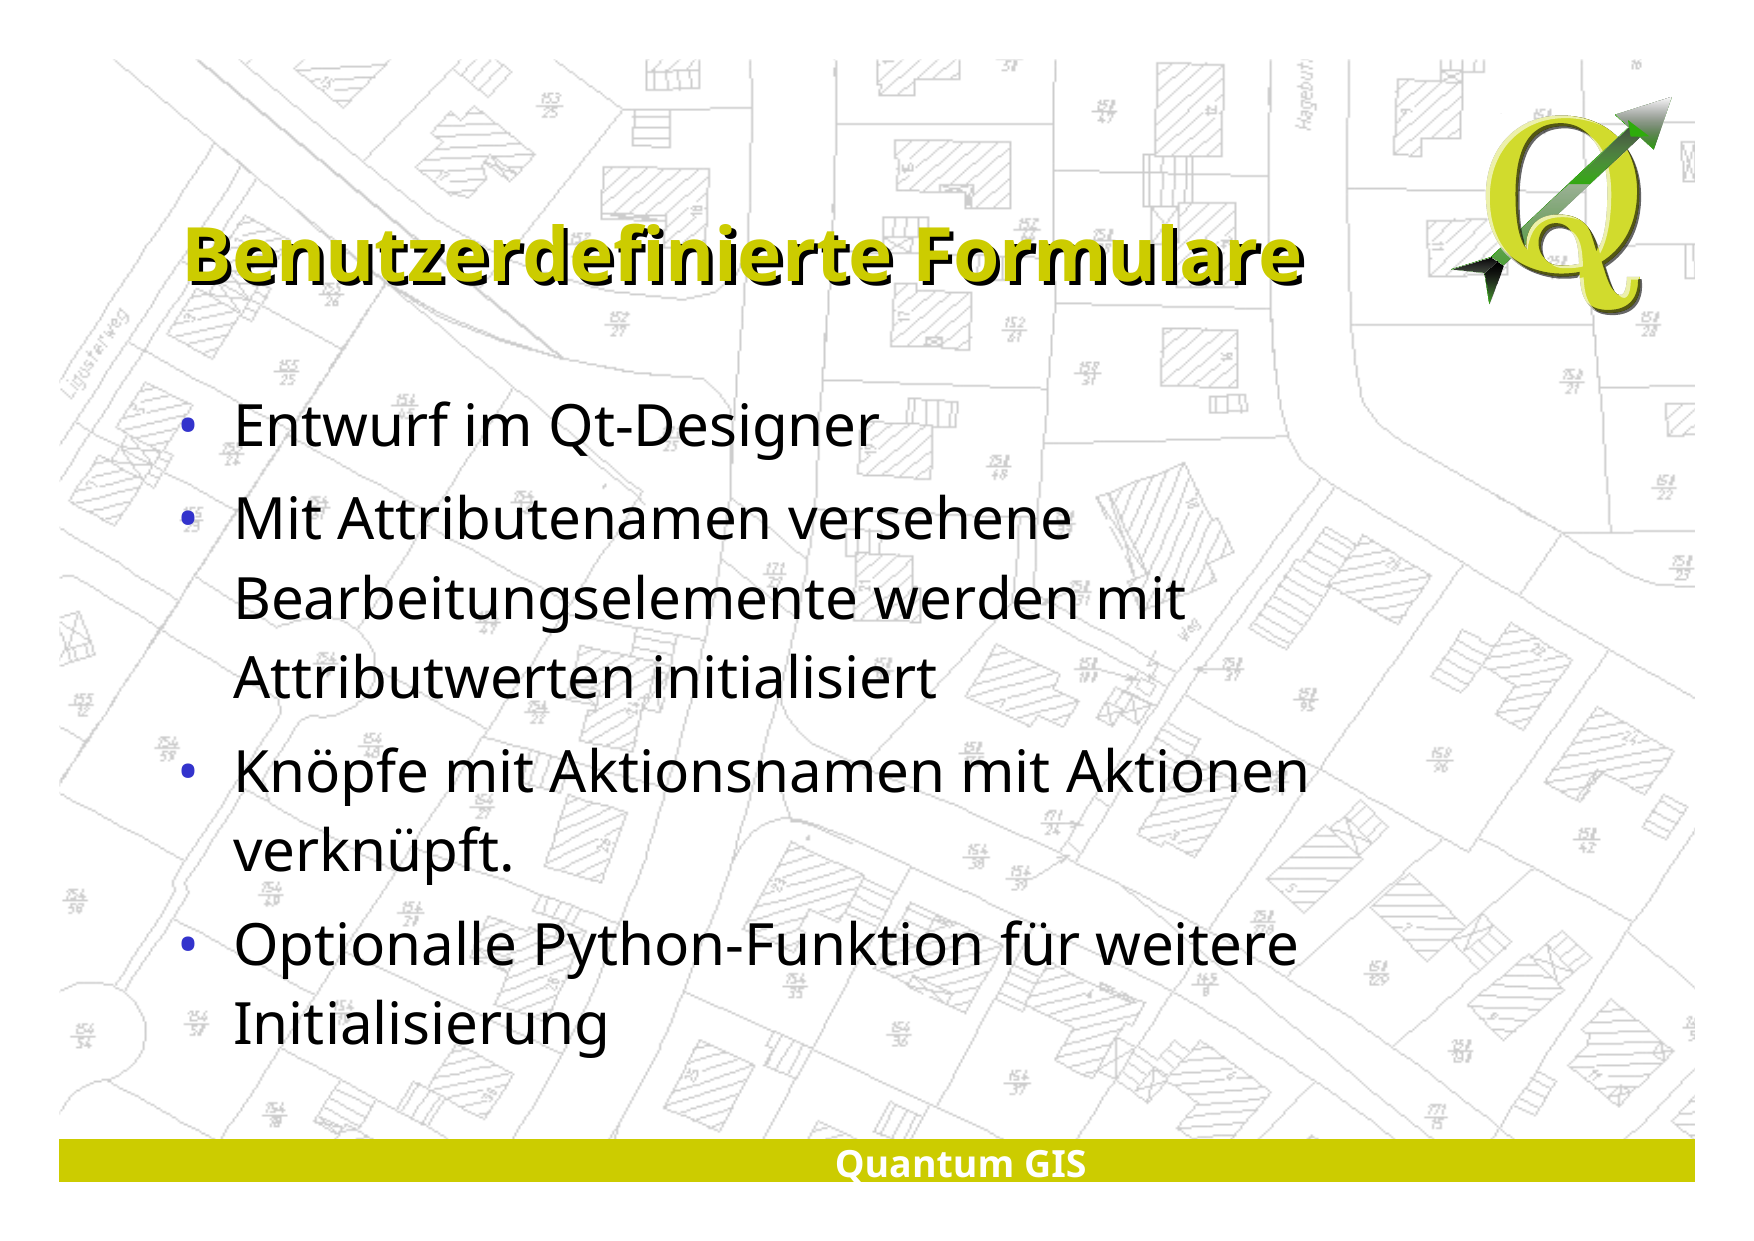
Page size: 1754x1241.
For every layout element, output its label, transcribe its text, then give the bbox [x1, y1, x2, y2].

title Benutzerdefinierte Formulare [181, 162, 1573, 343]
list Entwurf im Qt-Designer Mit Attributenamen versehene Bearbeitungselemente werden mit Attributwerten initialisiert Knöpfe mit Aktionsnamen mit Aktionen verknüpft. Optionalle Python-Funktion für weitere Initialisierung [177, 383, 1568, 1110]
